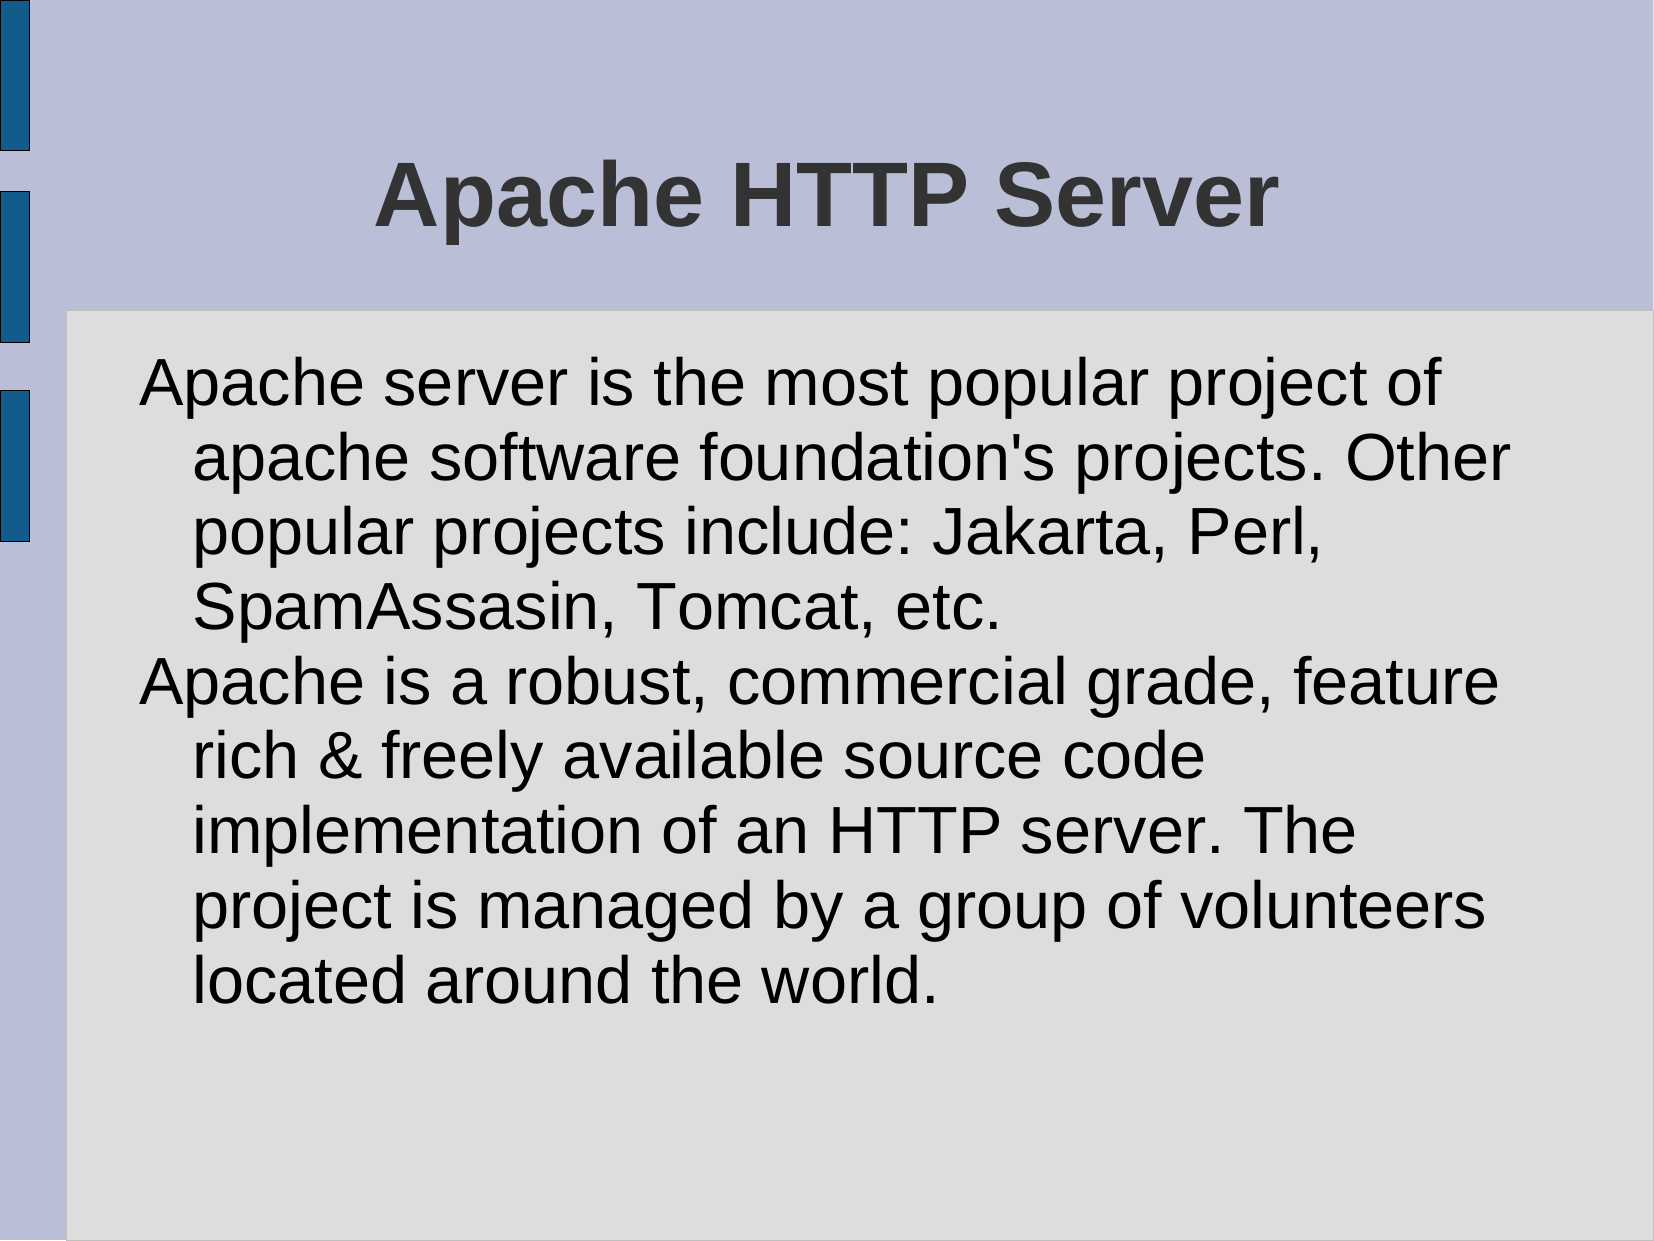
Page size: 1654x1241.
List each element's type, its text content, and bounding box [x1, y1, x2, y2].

list Apache server is the most popular project of apache software foundation's projects. Other popular projects include: Jakarta, Perl, SpamAssasin, Tomcat, etc. Apache is a robust, commercial grade, feature rich & freely available source code implementation of an HTTP server. The project is managed by a group of volunteers located around the world. [121, 344, 1534, 1127]
title Apache HTTP Server [121, 91, 1534, 299]
